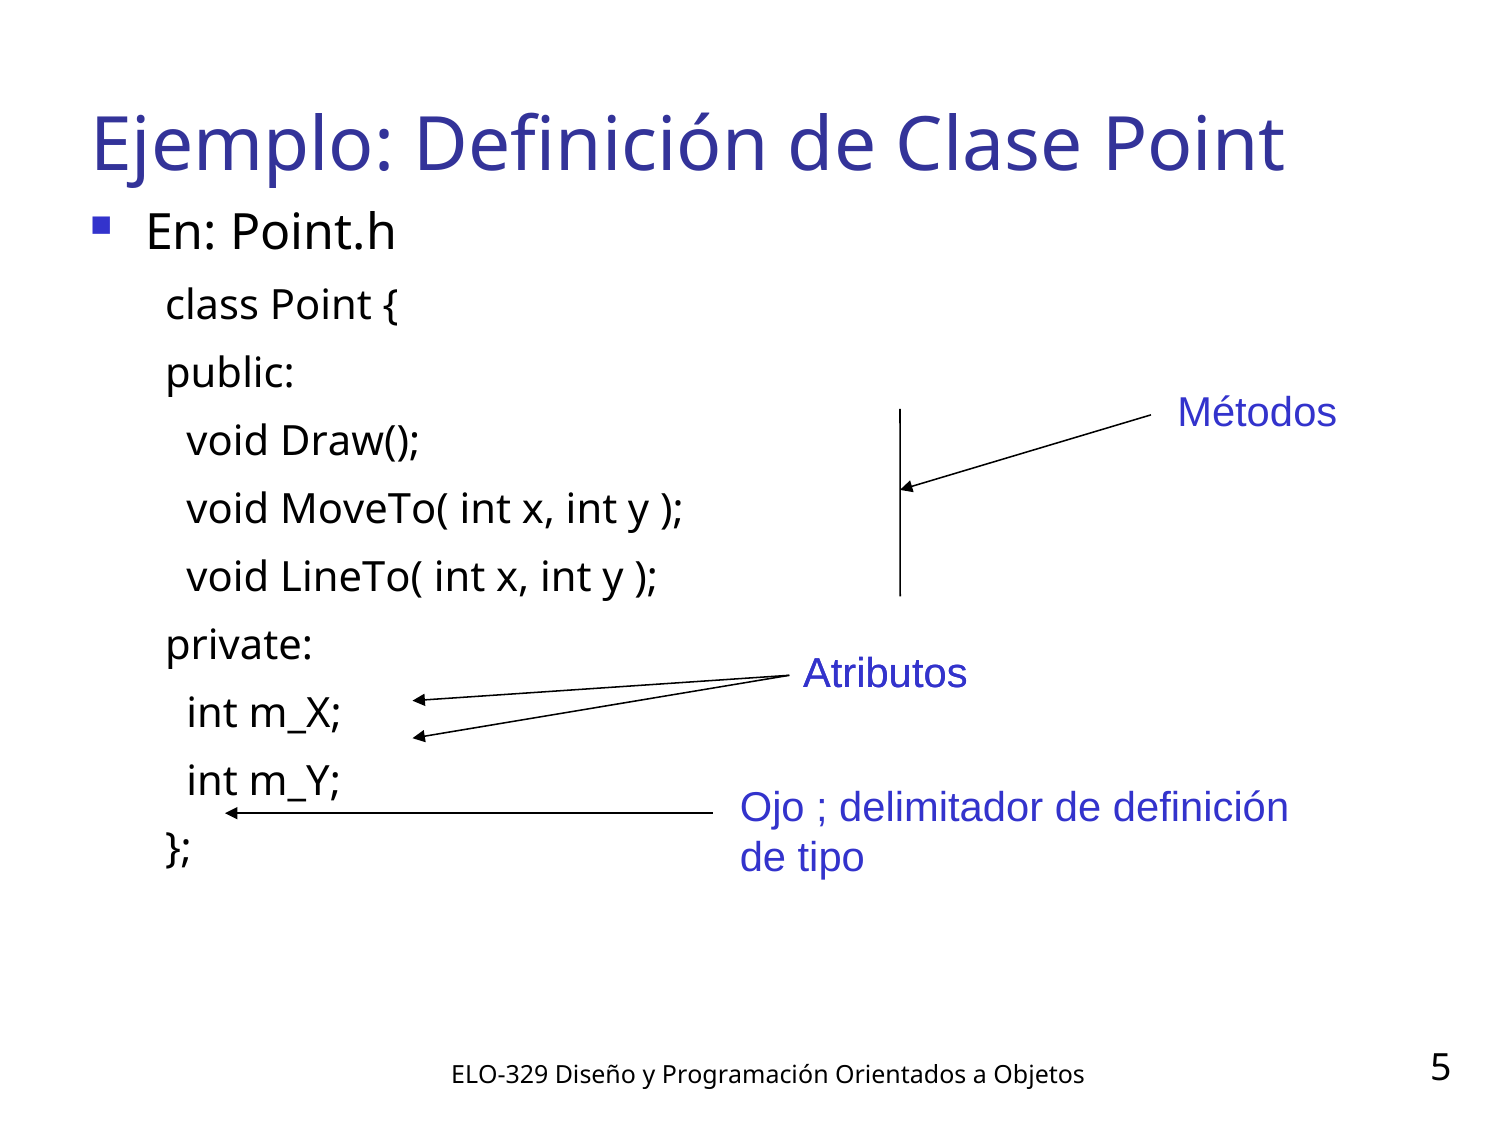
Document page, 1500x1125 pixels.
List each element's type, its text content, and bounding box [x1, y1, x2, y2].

title Ejemplo: Definición de Clase Point [75, 22, 1465, 200]
text_box Ojo ; delimitador de definición de tipo [725, 771, 1313, 888]
text_box Atributos [788, 637, 1039, 704]
list En: Point.h class Point { public: void Draw(); void MoveTo( int x, int y ); void LineTo( int x, int y ); private: int m_X; int m_Y; }; [75, 187, 1462, 1008]
